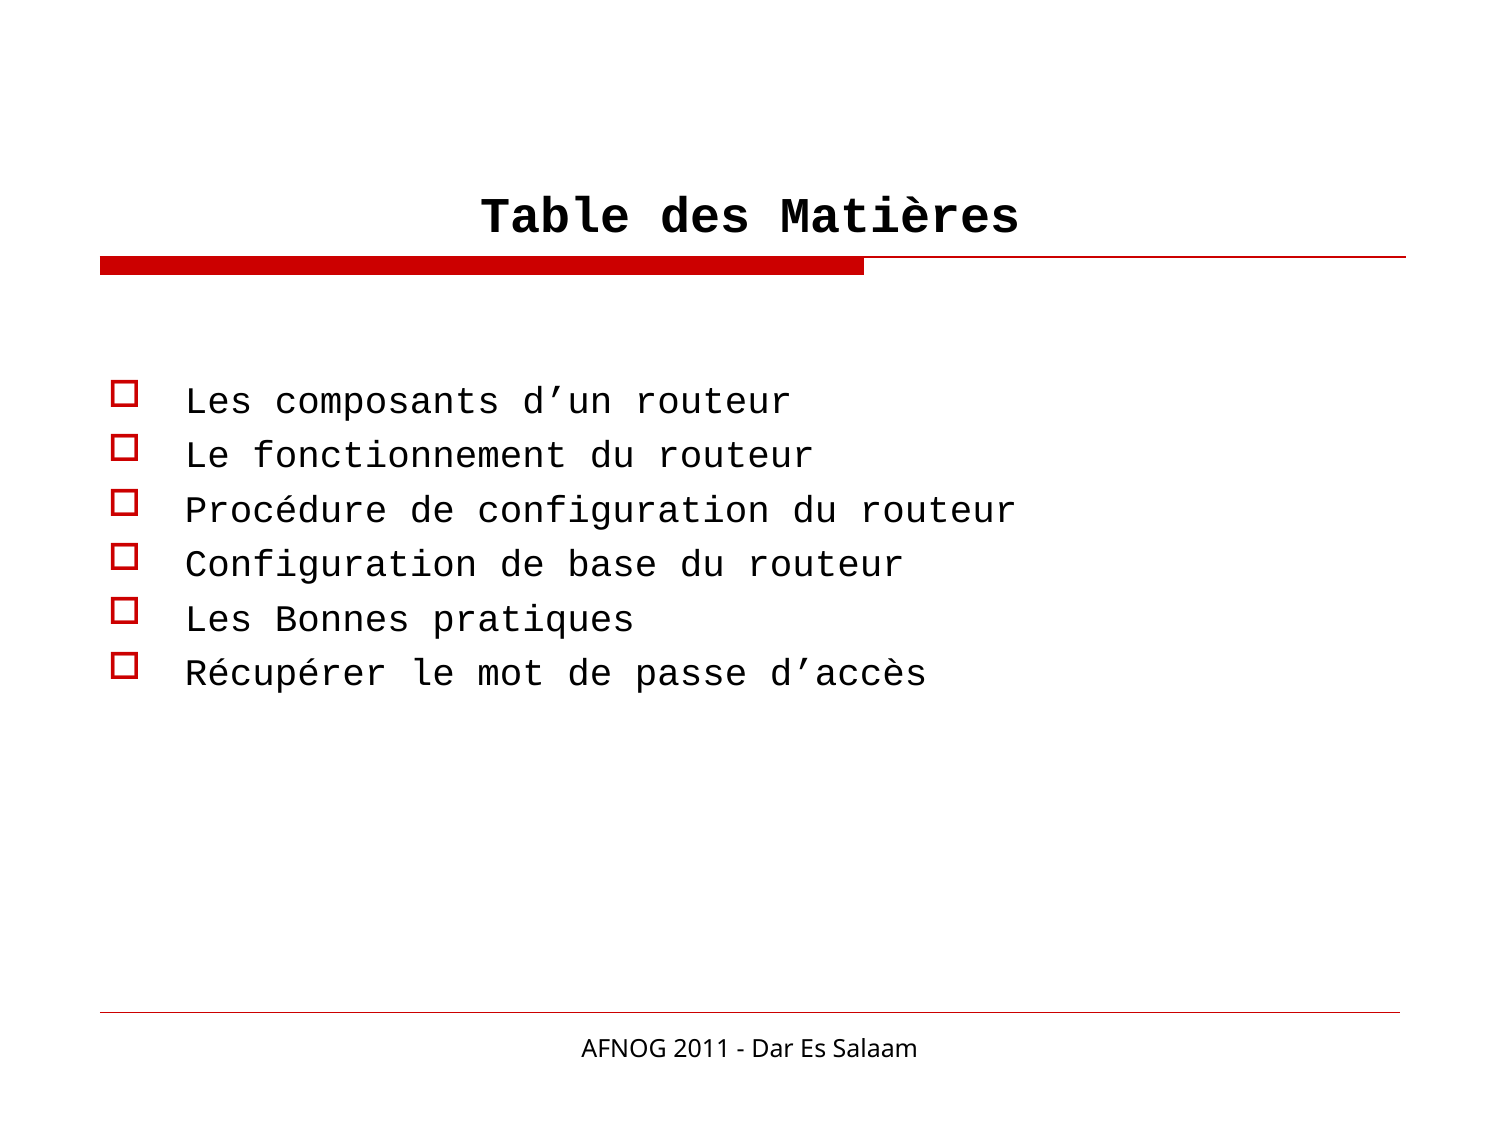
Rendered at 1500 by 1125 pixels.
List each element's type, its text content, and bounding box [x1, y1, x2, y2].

text_box AFNOG 2011 - Dar Es Salaam [512, 1024, 988, 1103]
list Les composants d’un routeur Le fonctionnement du routeur Procédure de configuration du routeur Configuration de base du routeur Les Bonnes pratiques Récupérer le mot de passe d’accès [92, 314, 1380, 982]
title Table des Matières [94, 49, 1407, 250]
